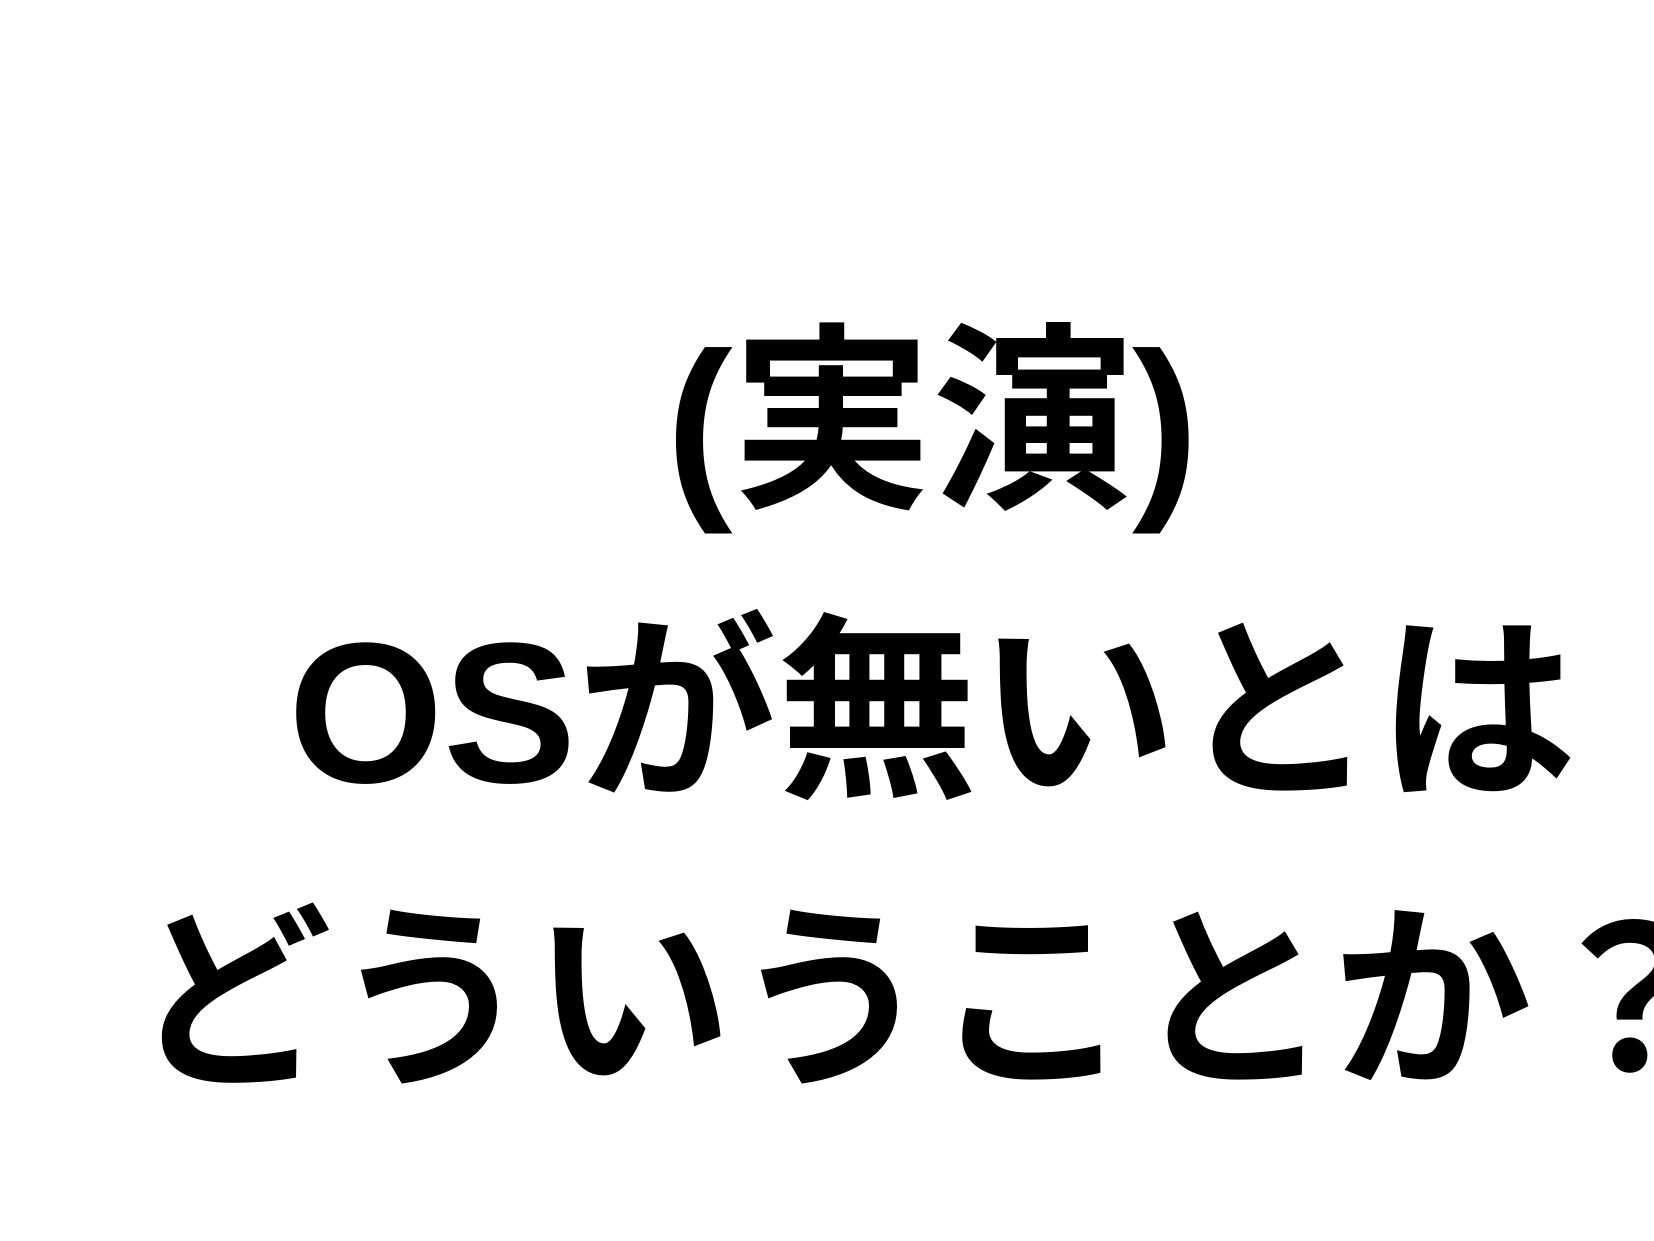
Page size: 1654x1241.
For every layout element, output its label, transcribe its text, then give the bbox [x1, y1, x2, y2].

text_box (実演) OSが無いとは どういうことか？ [118, 253, 1416, 931]
